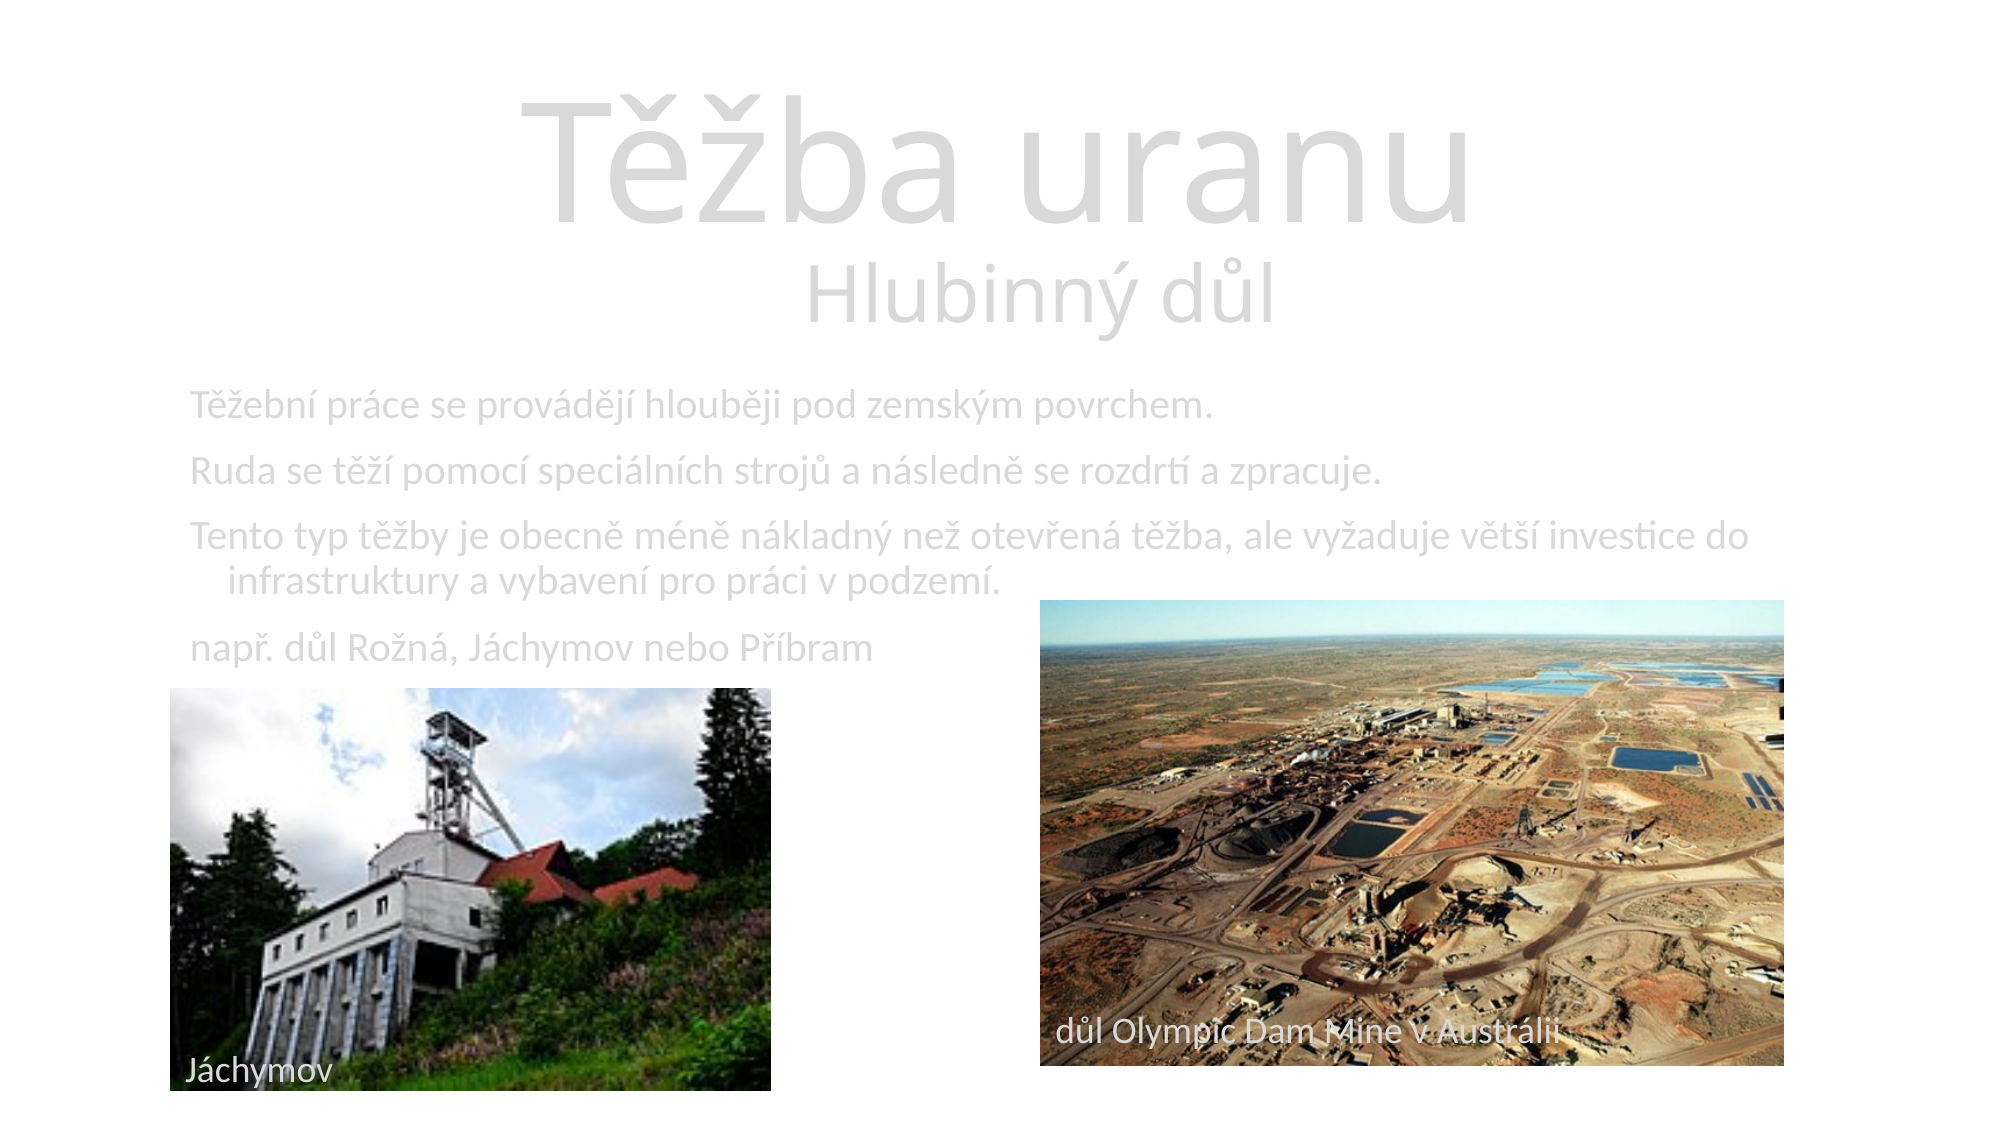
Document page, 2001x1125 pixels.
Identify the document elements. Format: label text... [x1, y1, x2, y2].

list Těžební práce se provádějí hlouběji pod zemským povrchem. Ruda se těží pomocí speciálních strojů a následně se rozdrtí a zpracuje. Tento typ těžby je obecně méně nákladný než otevřená těžba, ale vyžaduje větší investice do infrastruktury a vybavení pro práci v podzemí. např. důl Rožná, Jáchymov nebo Příbram [137, 291, 1863, 1005]
picture [1040, 600, 1784, 1066]
text_box Jáchymov [170, 1037, 1089, 1125]
picture [170, 688, 771, 1037]
text_box Hlubinný důl [770, 235, 1230, 347]
title Těžba uranu [137, 59, 1863, 278]
text_box důl Olympic Dam Mine v Austrálii [1040, 998, 1583, 1105]
